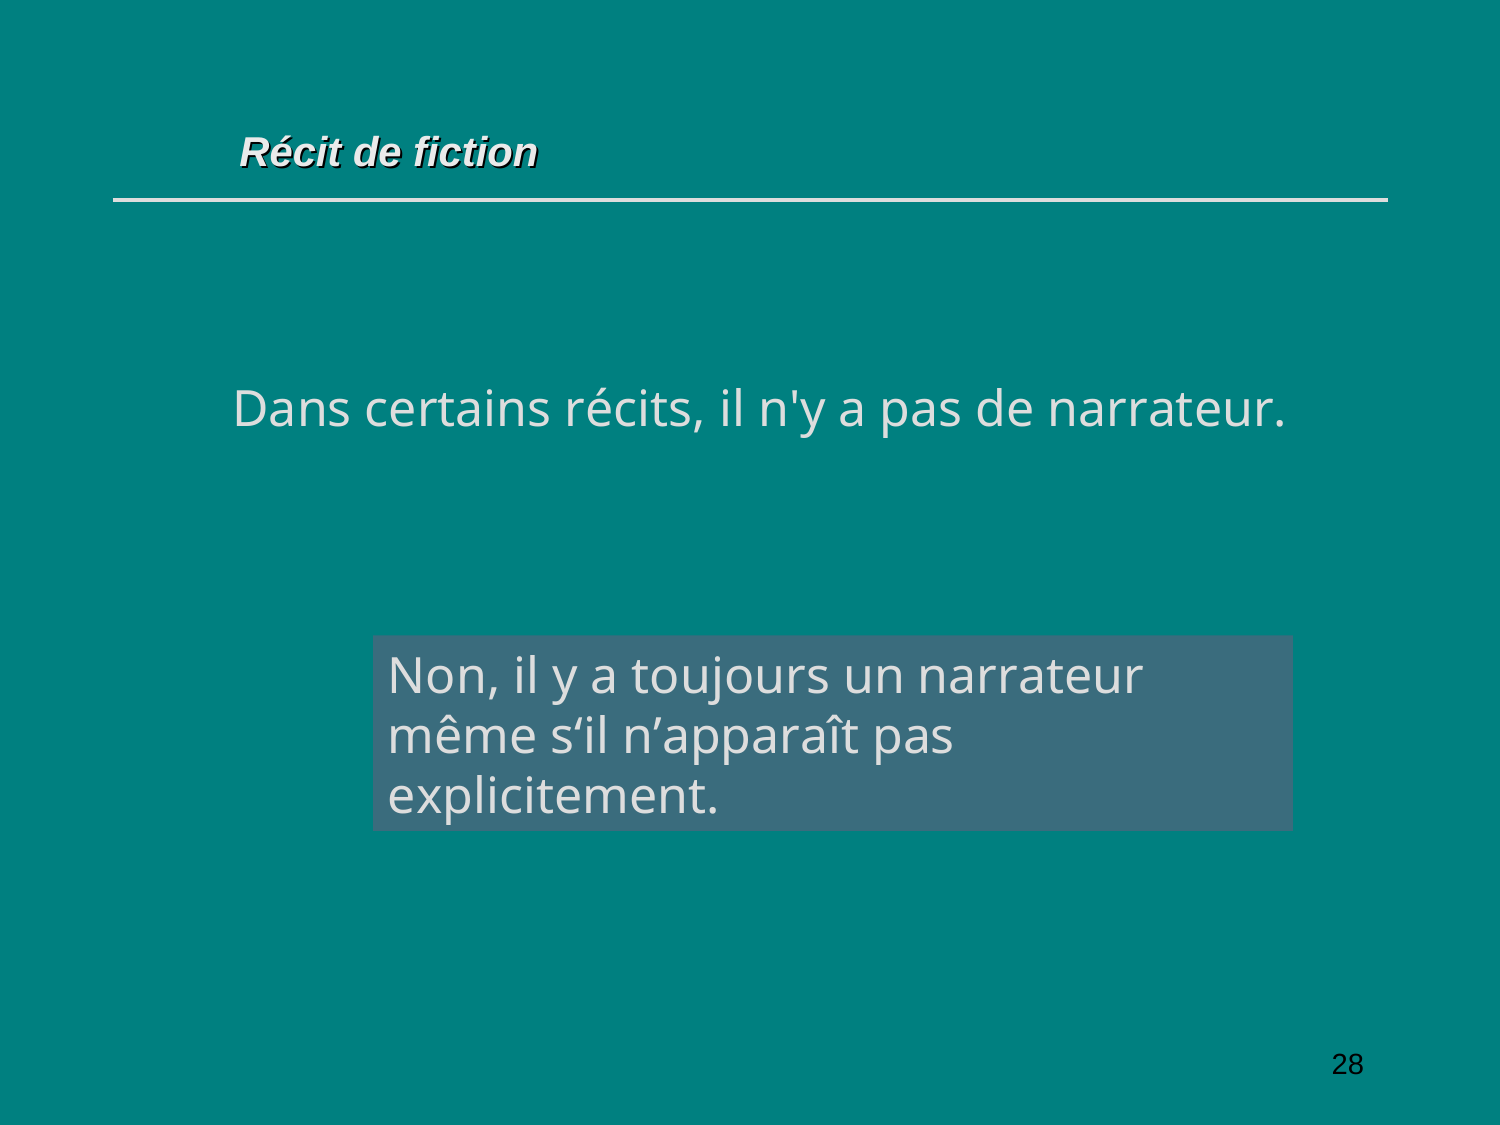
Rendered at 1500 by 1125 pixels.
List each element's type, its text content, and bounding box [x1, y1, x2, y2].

text_box Récit de fiction [224, 116, 554, 183]
text_box Non, il y a toujours un narrateur même s‘il n’apparaît pas explicitement. [373, 635, 1293, 831]
text_box Dans certains récits, il n'y a pas de narrateur. Oui / Non ? [182, 368, 1338, 718]
